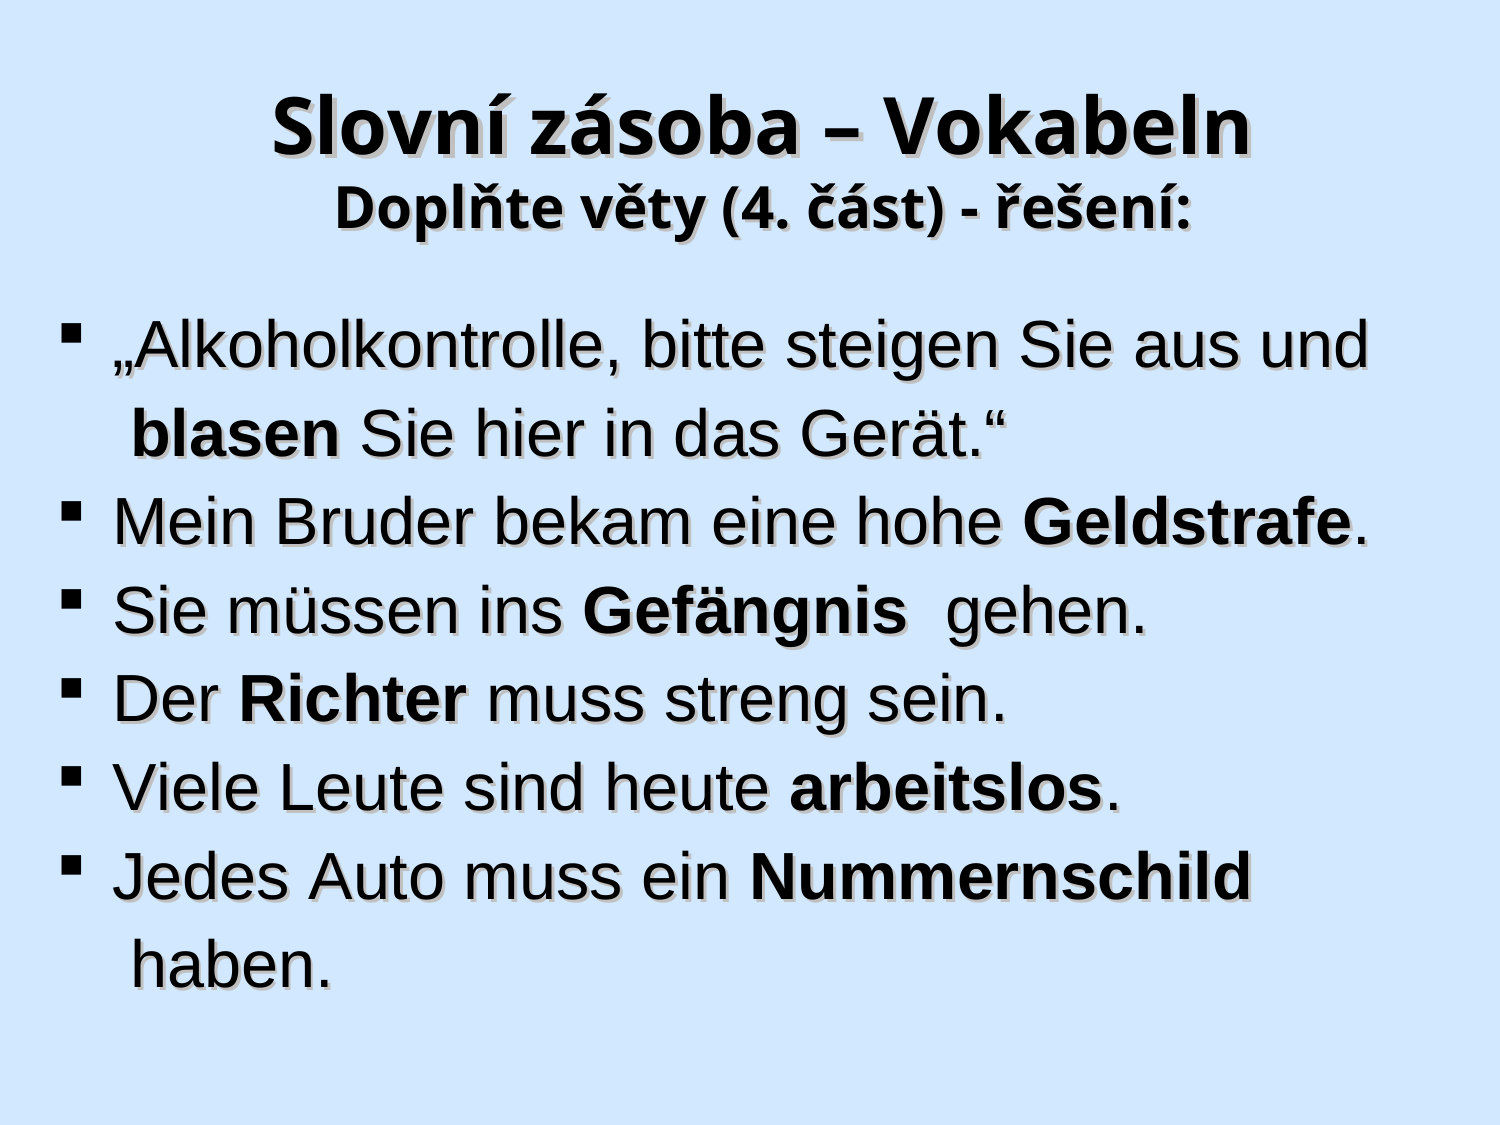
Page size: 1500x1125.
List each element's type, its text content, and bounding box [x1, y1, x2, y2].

list „Alkoholkontrolle, bitte steigen Sie aus und blasen Sie hier in das Gerät.“ Mein Bruder bekam eine hohe Geldstrafe. Sie müssen ins Gefängnis gehen. Der Richter muss streng sein. Viele Leute sind heute arbeitslos. Jedes Auto muss ein Nummernschild haben. [41, 302, 1452, 1035]
title Slovní zásoba – Vokabeln Doplňte věty (4. část) - řešení: [75, 40, 1451, 276]
